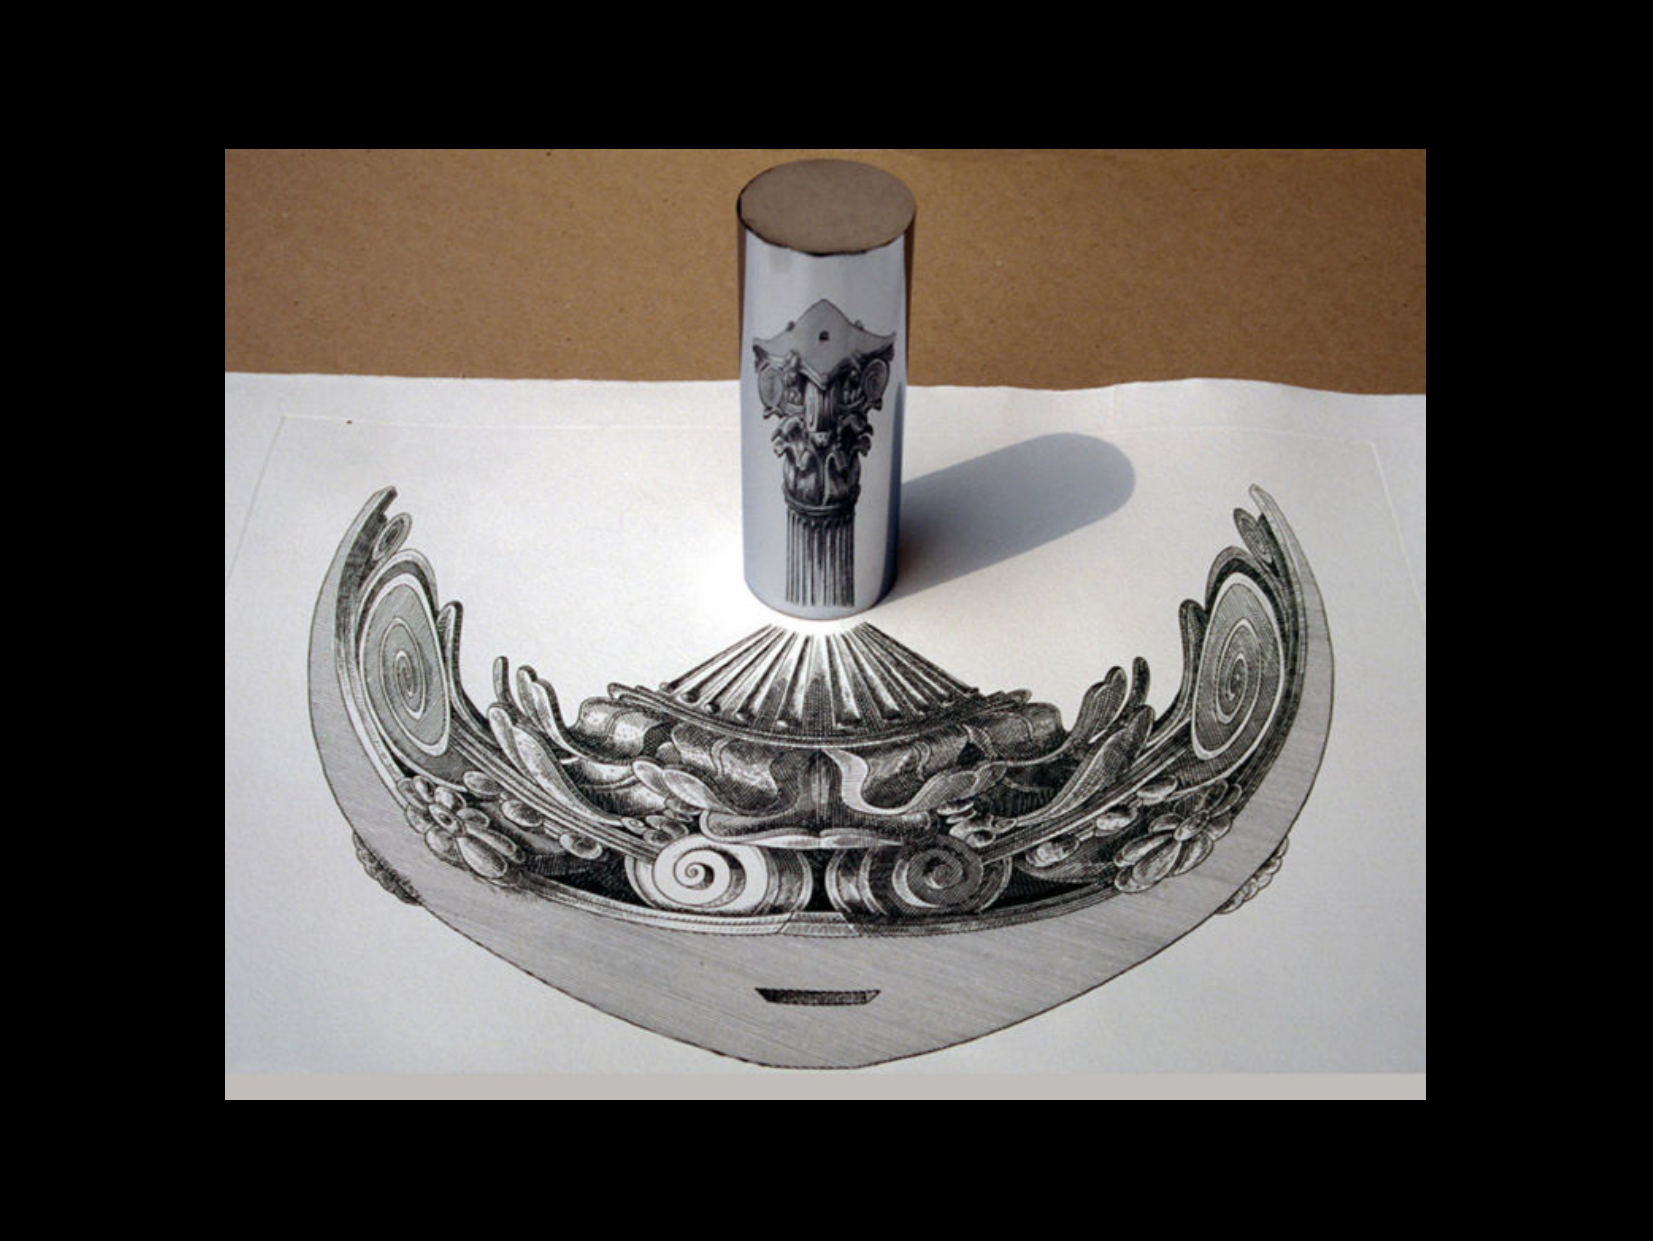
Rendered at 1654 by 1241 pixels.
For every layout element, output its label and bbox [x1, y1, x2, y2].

picture [225, 149, 1426, 1100]
